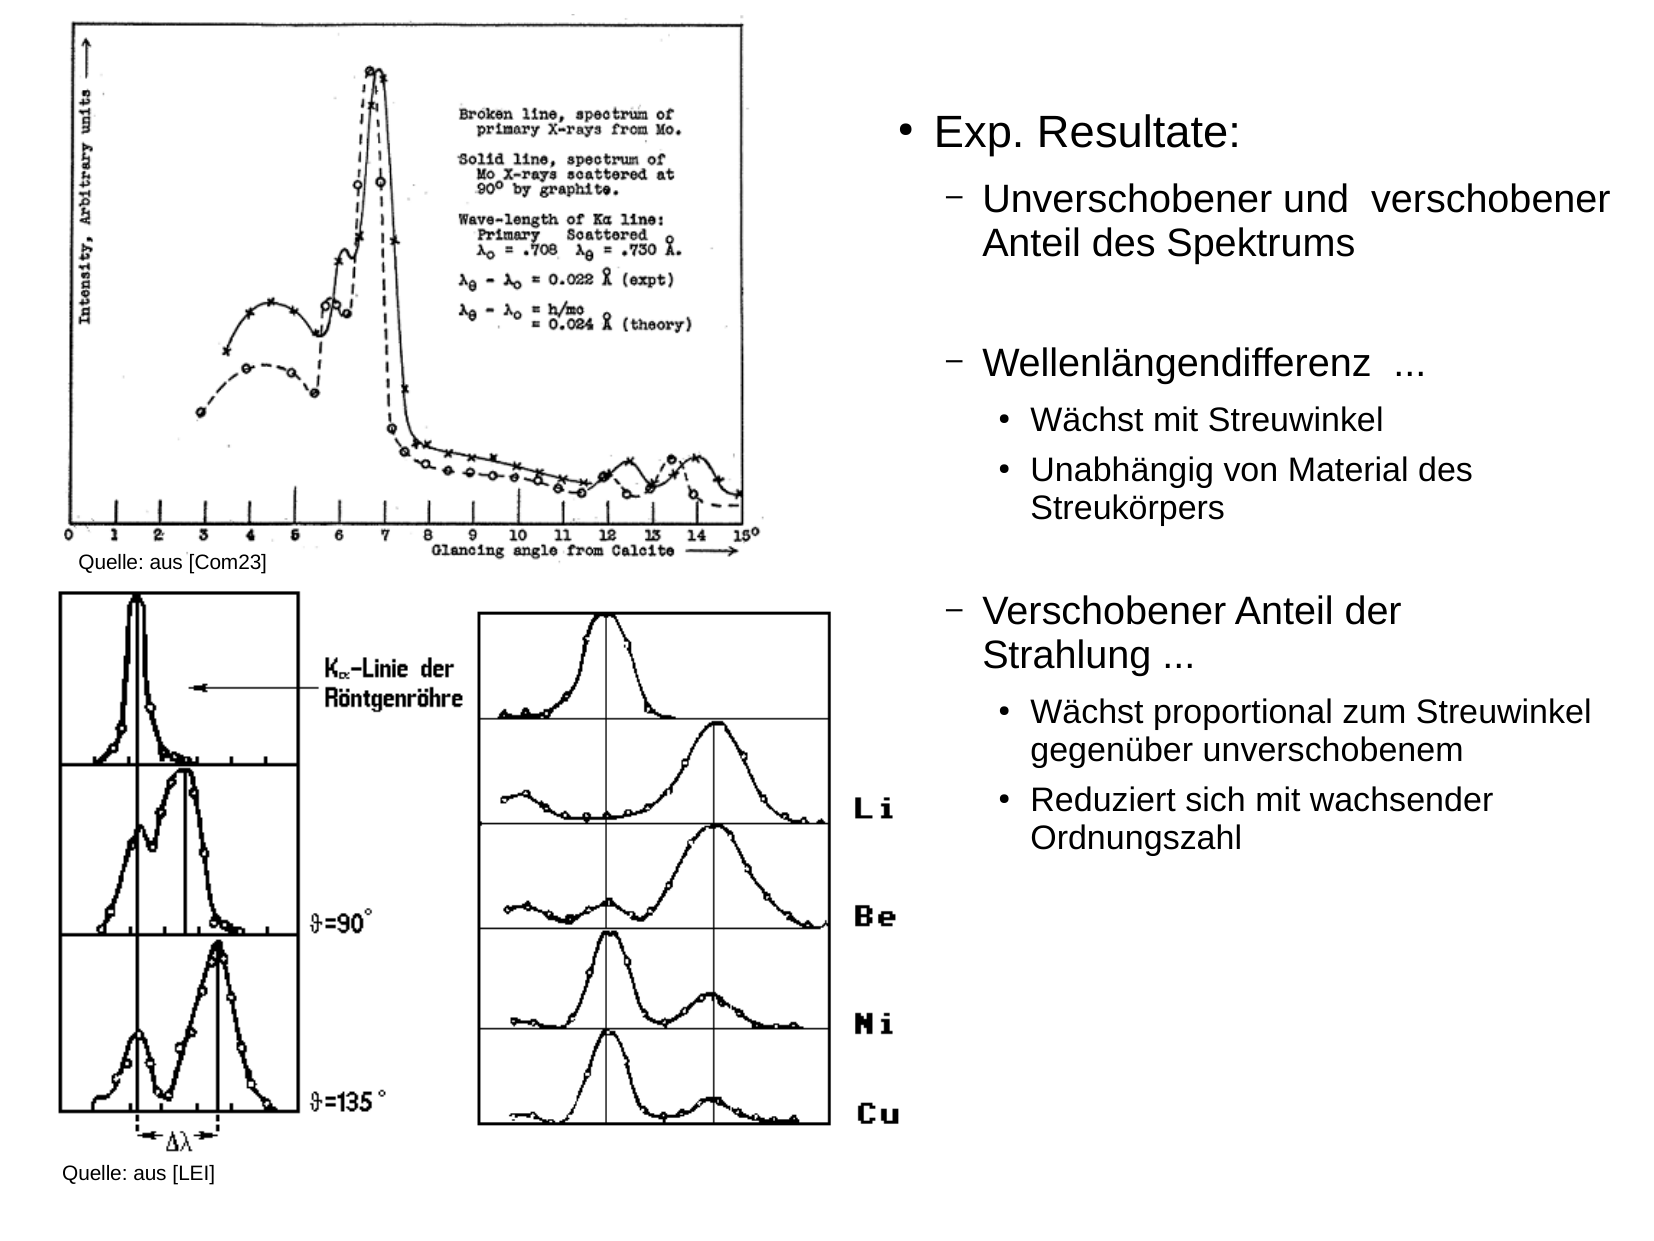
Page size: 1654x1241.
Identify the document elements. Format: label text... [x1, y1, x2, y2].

list Exp. Resultate: Unverschobener und verschobener Anteil des Spektrums Wellenlängendifferenz ... Wächst mit Streuwinkel Unabhängig von Material des Streukörpers Verschobener Anteil der Strahlung ... Wächst proportional zum Streuwinkel gegenüber unverschobenem Reduziert sich mit wachsender Ordnungszahl [885, 582, 1613, 910]
list Exp. Resultate: Unverschobener und verschobener Anteil des Spektrums Wellenlängendifferenz ... Wächst mit Streuwinkel Unabhängig von Material des Streukörpers Verschobener Anteil der Strahlung ... Wächst proportional zum Streuwinkel gegenüber unverschobenem Reduziert sich mit wachsender Ordnungszahl [885, 35, 1613, 543]
picture [64, 14, 768, 543]
text_box Quelle: aus [LEI] [47, 1154, 1638, 1193]
text_box Quelle: aus [Com23] [63, 543, 1654, 582]
picture [47, 590, 910, 1154]
